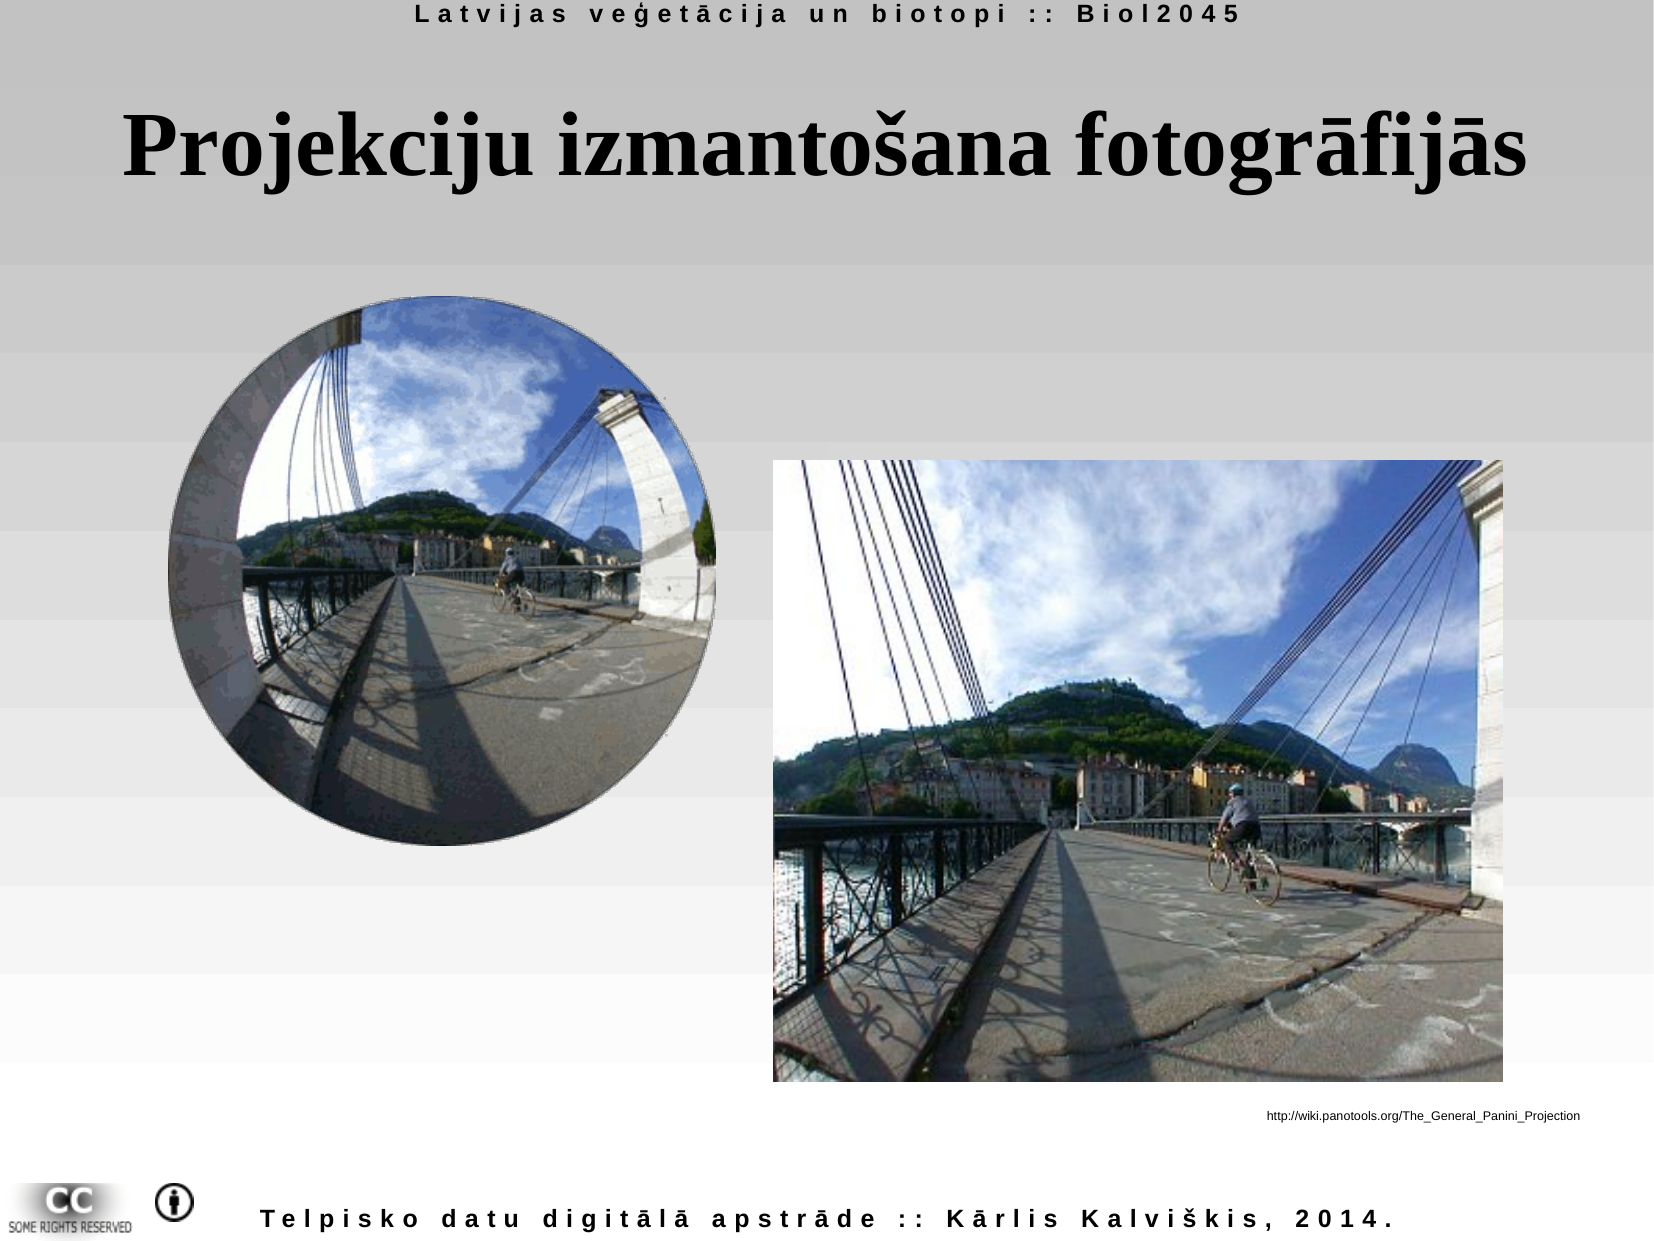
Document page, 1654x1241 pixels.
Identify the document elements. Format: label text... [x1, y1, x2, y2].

text_box http://wiki.panotools.org/The_General_Panini_Projection [1265, 1108, 1581, 1123]
picture [0, 287, 1654, 1241]
title Projekciju izmantošana fotogrāfijās [0, 1, 1654, 287]
